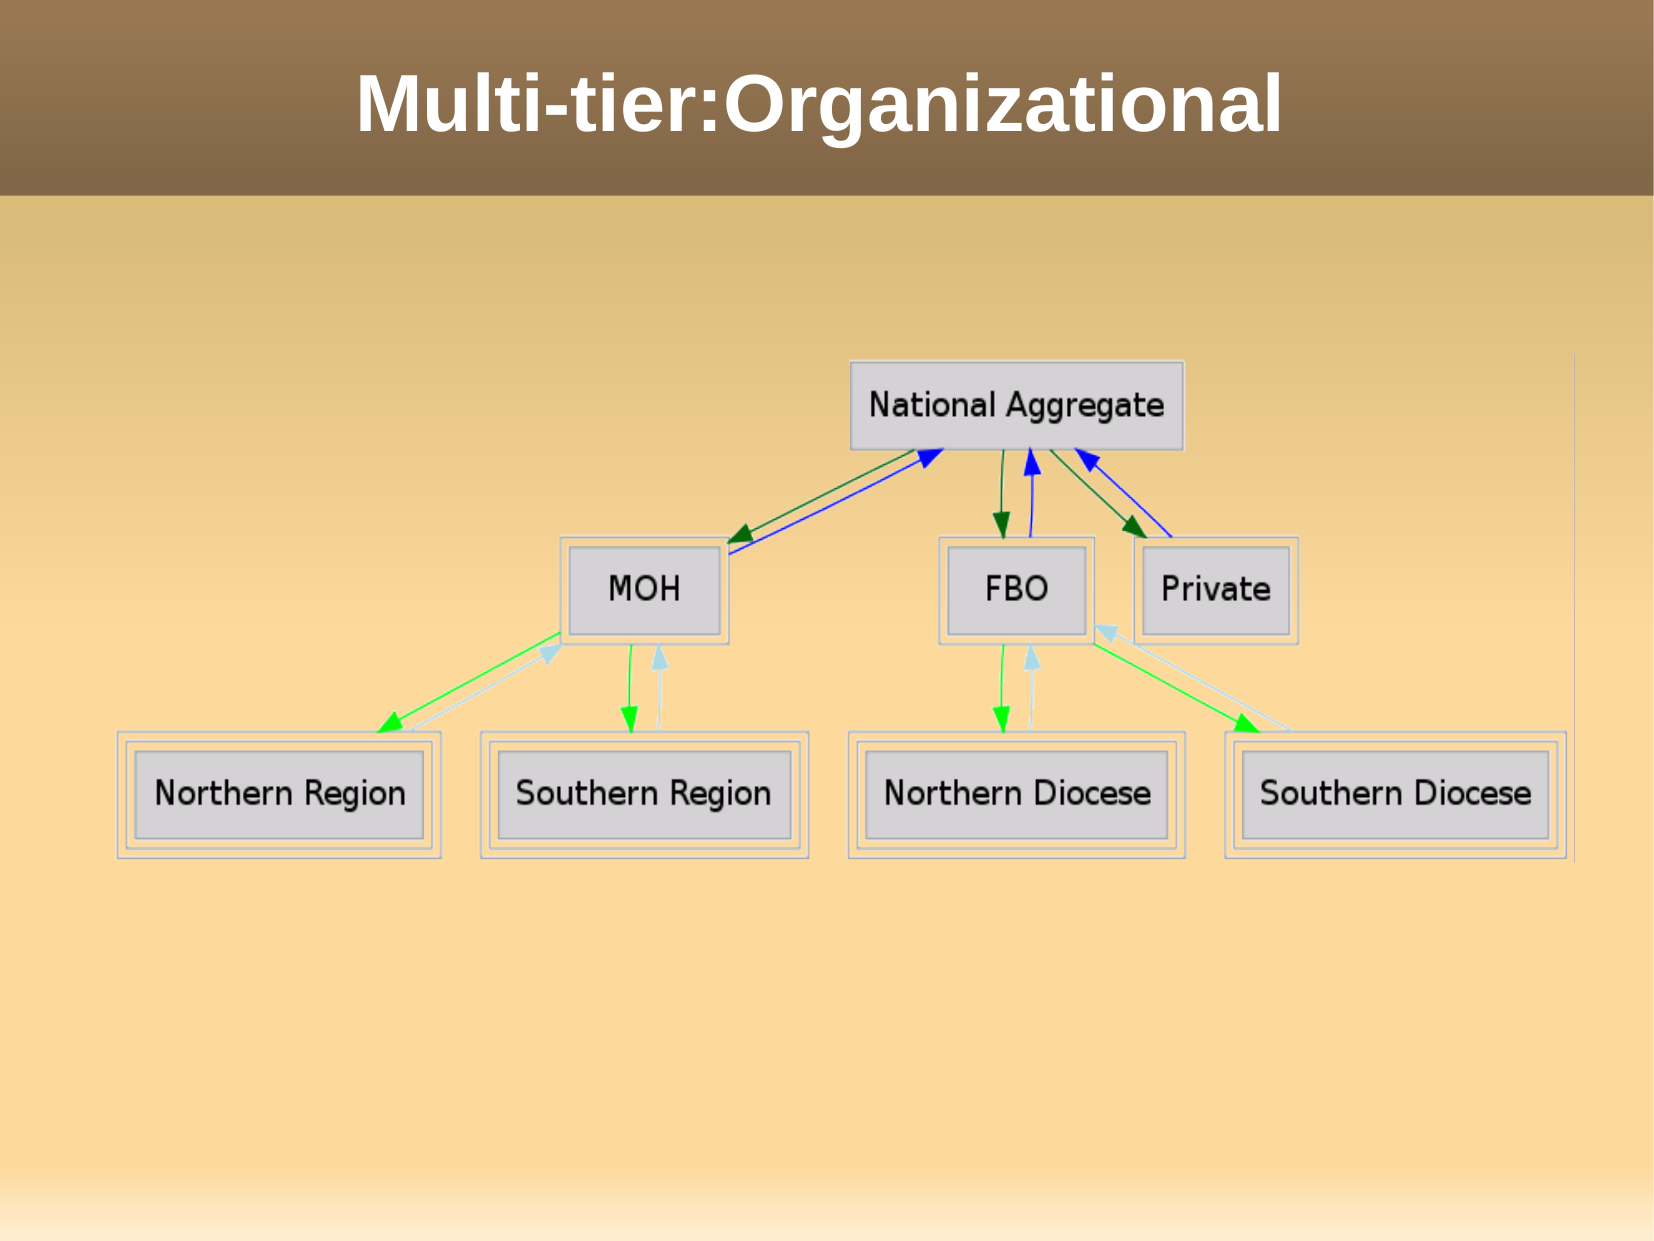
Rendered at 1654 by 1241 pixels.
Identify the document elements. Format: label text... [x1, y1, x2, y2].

picture [0, 0, 1654, 1241]
title Multi-tier:Organizational [76, 0, 1565, 208]
